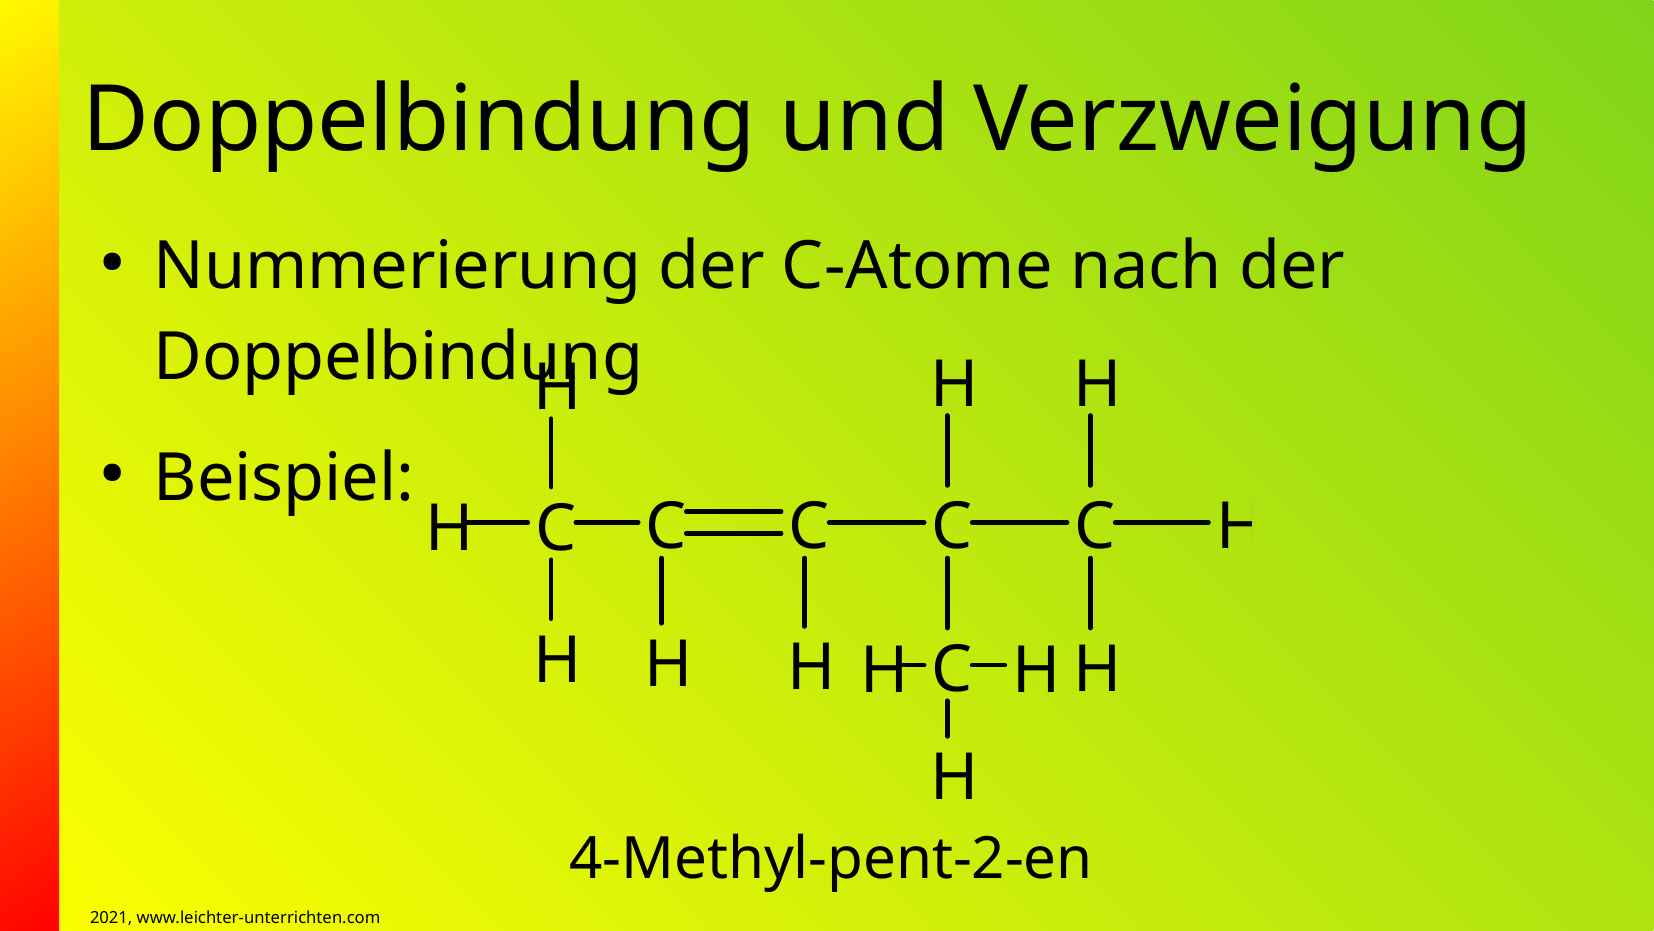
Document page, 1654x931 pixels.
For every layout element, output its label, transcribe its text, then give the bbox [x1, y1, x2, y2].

picture [425, 336, 1252, 818]
list Nummerierung der C-Atome nach der Doppelbindung Beispiel: [82, 217, 1571, 758]
title Doppelbindung und Verzweigung [82, 37, 1571, 193]
text_box 4-Methyl-pent-2-en [555, 808, 1111, 910]
